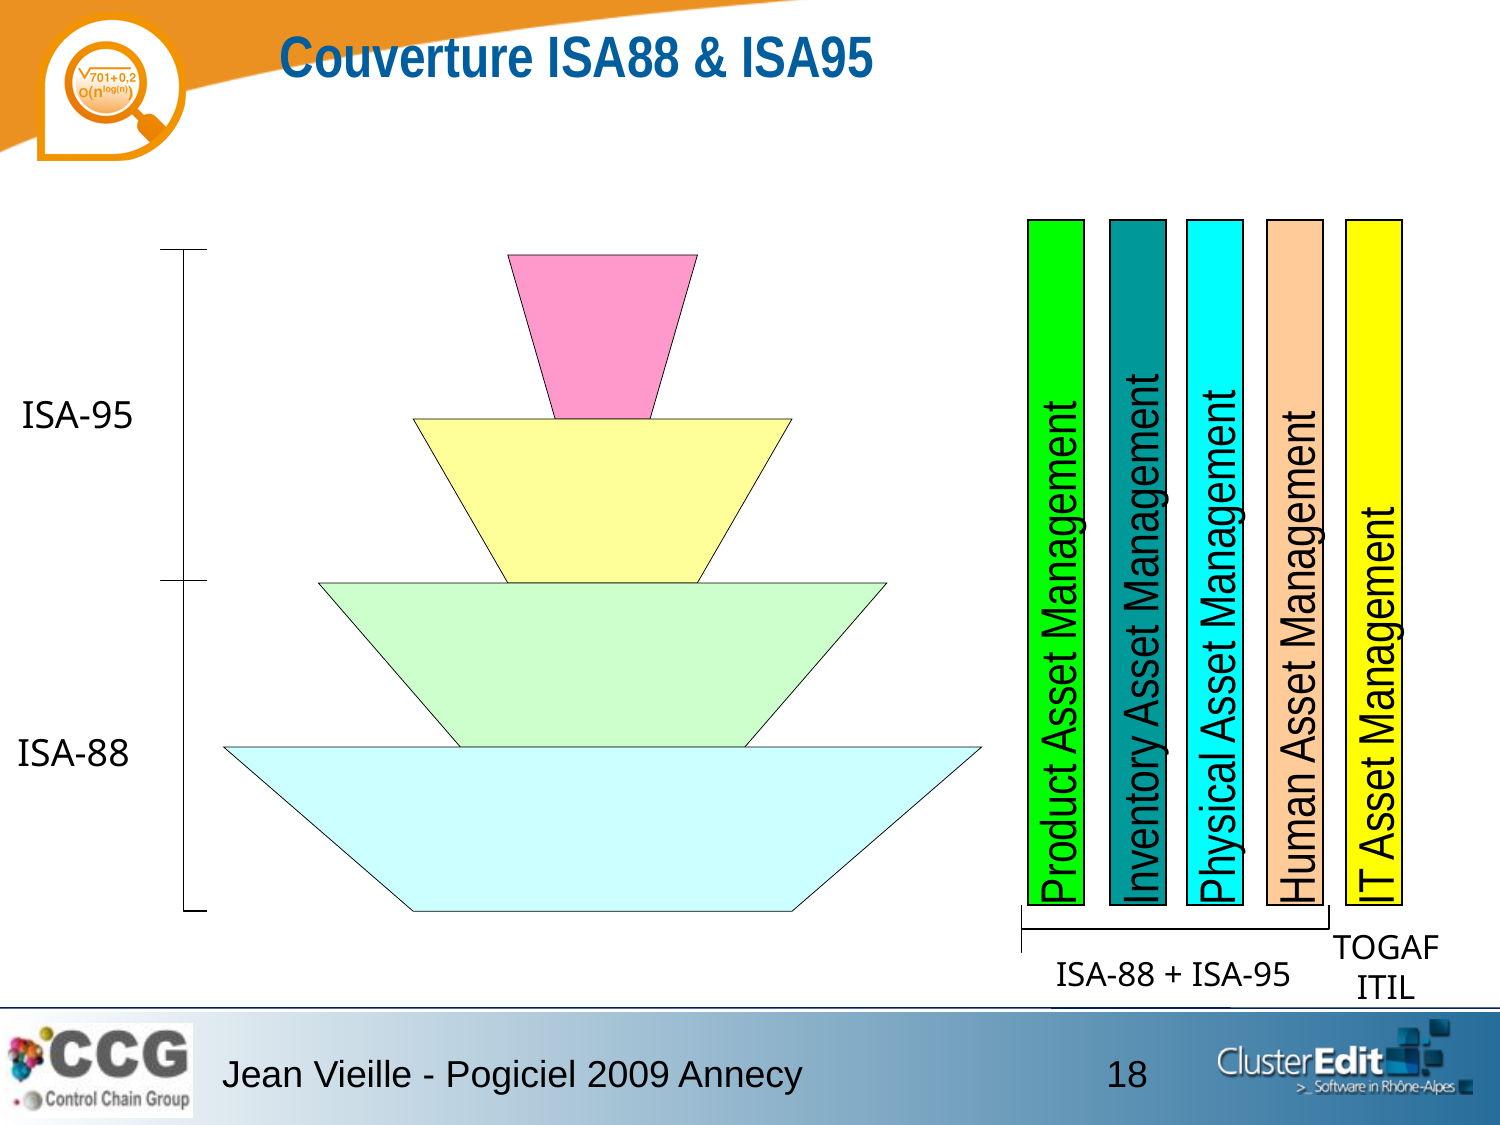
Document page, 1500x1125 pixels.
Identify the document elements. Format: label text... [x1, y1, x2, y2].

text_box Human Asset Management [1266, 220, 1323, 905]
text_box [223, 254, 982, 912]
picture [1218, 1019, 1473, 1095]
text_box IT Asset Management [1346, 220, 1402, 905]
text_box Product Asset Management [1027, 220, 1085, 905]
title Couverture ISA88 & ISA95 [264, 12, 1471, 138]
footer Jean Vieille - Pogiciel 2009 Annecy [207, 1034, 1104, 1103]
slide_number <numéro> [1104, 1034, 1199, 1103]
text_box ISA-95 [21, 375, 150, 444]
picture [5, 1023, 193, 1118]
text_box ISA-88 + ISA-95 [1055, 938, 1307, 1002]
text_box TOGAF ITIL [1332, 910, 1455, 1014]
picture [0, 0, 1500, 367]
text_box Physical Asset Management [1187, 220, 1244, 905]
text_box ISA-88 [17, 714, 145, 782]
text_box Inventory Asset Management [1110, 220, 1167, 905]
